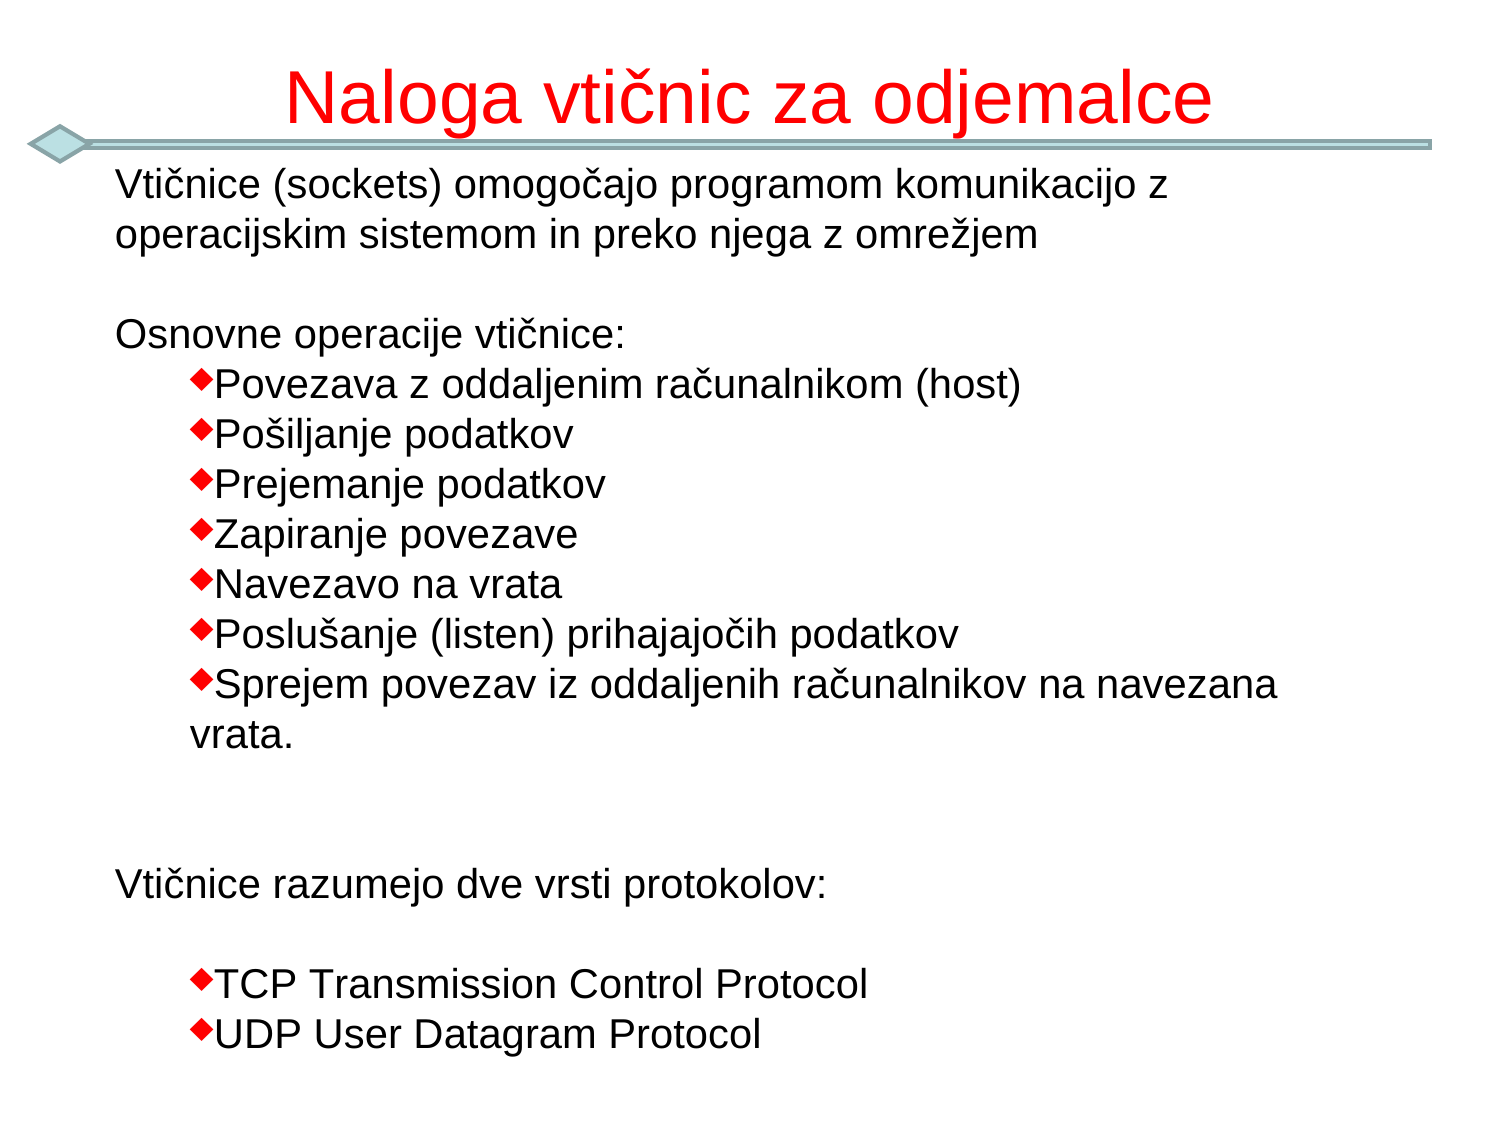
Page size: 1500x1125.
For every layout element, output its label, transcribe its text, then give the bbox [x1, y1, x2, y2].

text_box Vtičnice (sockets) omogočajo programom komunikacijo z operacijskim sistemom in preko njega z omrežjem Osnovne operacije vtičnice: Povezava z oddaljenim računalnikom (host) Pošiljanje podatkov Prejemanje podatkov Zapiranje povezave Navezavo na vrata Poslušanje (listen) prihajajočih podatkov Sprejem povezav iz oddaljenih računalnikov na navezana vrata. Vtičnice razumejo dve vrsti protokolov: TCP Transmission Control Protocol UDP User Datagram Protocol [100, 237, 1400, 1065]
title Naloga vtičnic za odjemalce [75, 41, 1426, 237]
